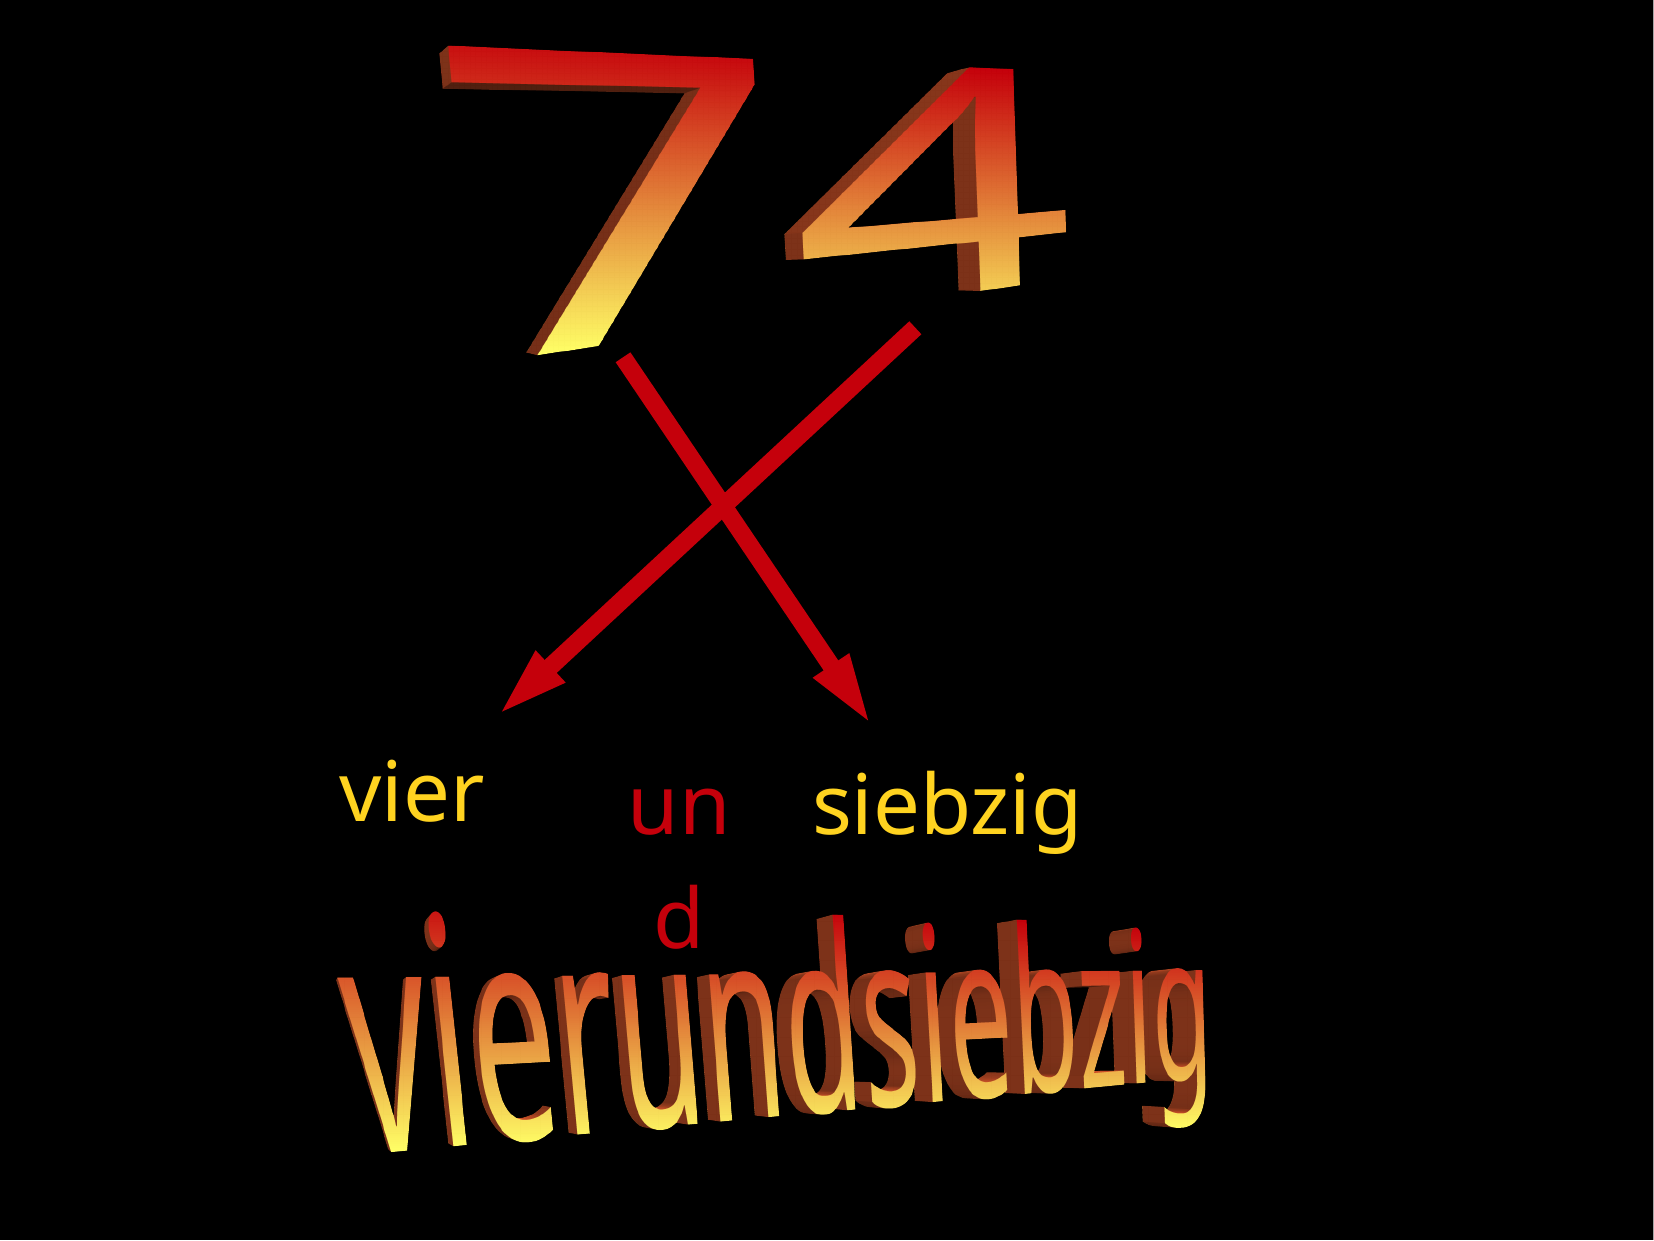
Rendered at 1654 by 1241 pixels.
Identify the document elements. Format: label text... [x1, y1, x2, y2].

text_box siebzig [797, 738, 1152, 870]
text_box vier [324, 725, 591, 857]
text_box und [590, 738, 768, 870]
